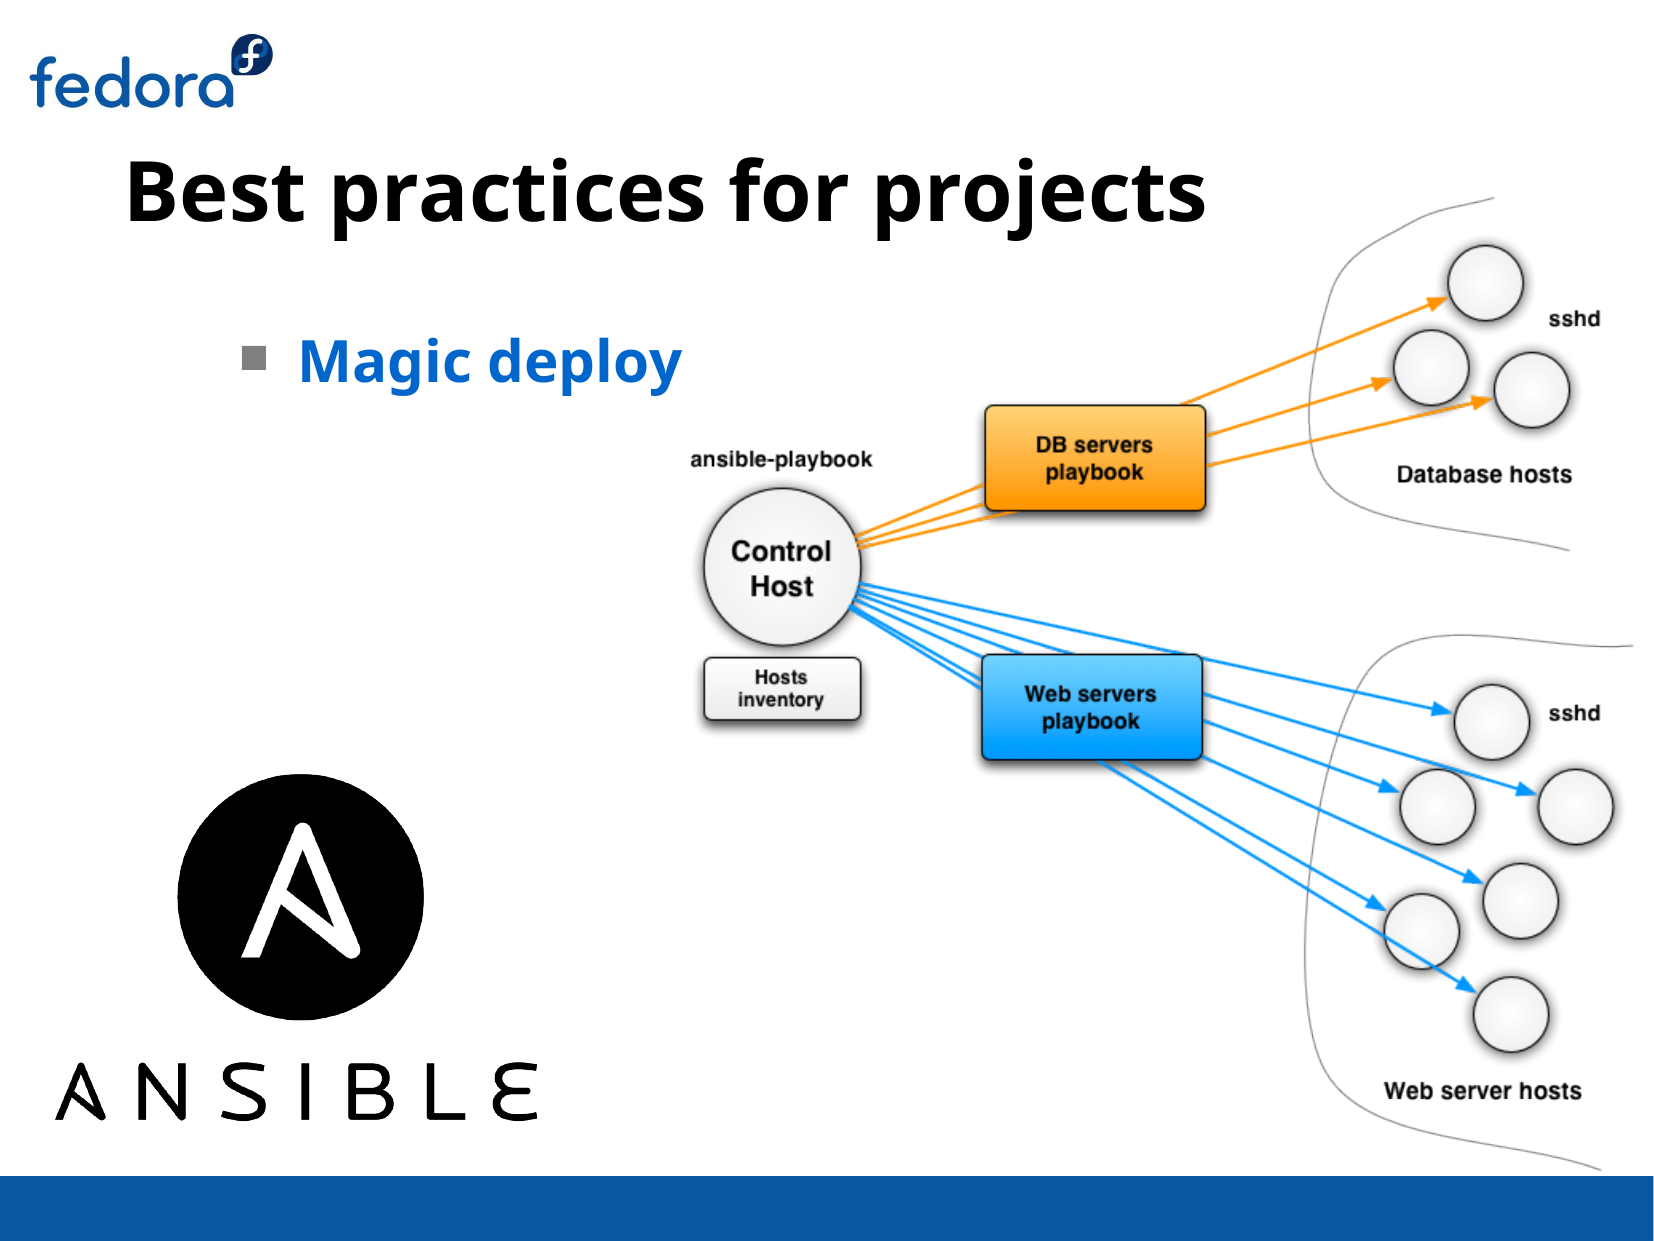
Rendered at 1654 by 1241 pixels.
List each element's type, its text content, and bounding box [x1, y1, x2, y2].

list Magic deploy [151, 220, 683, 1041]
picture [22, 27, 277, 115]
picture [0, 1176, 1654, 1241]
picture [23, 726, 562, 1152]
title Best practices for projects [123, 123, 1529, 256]
picture [683, 194, 1636, 1173]
